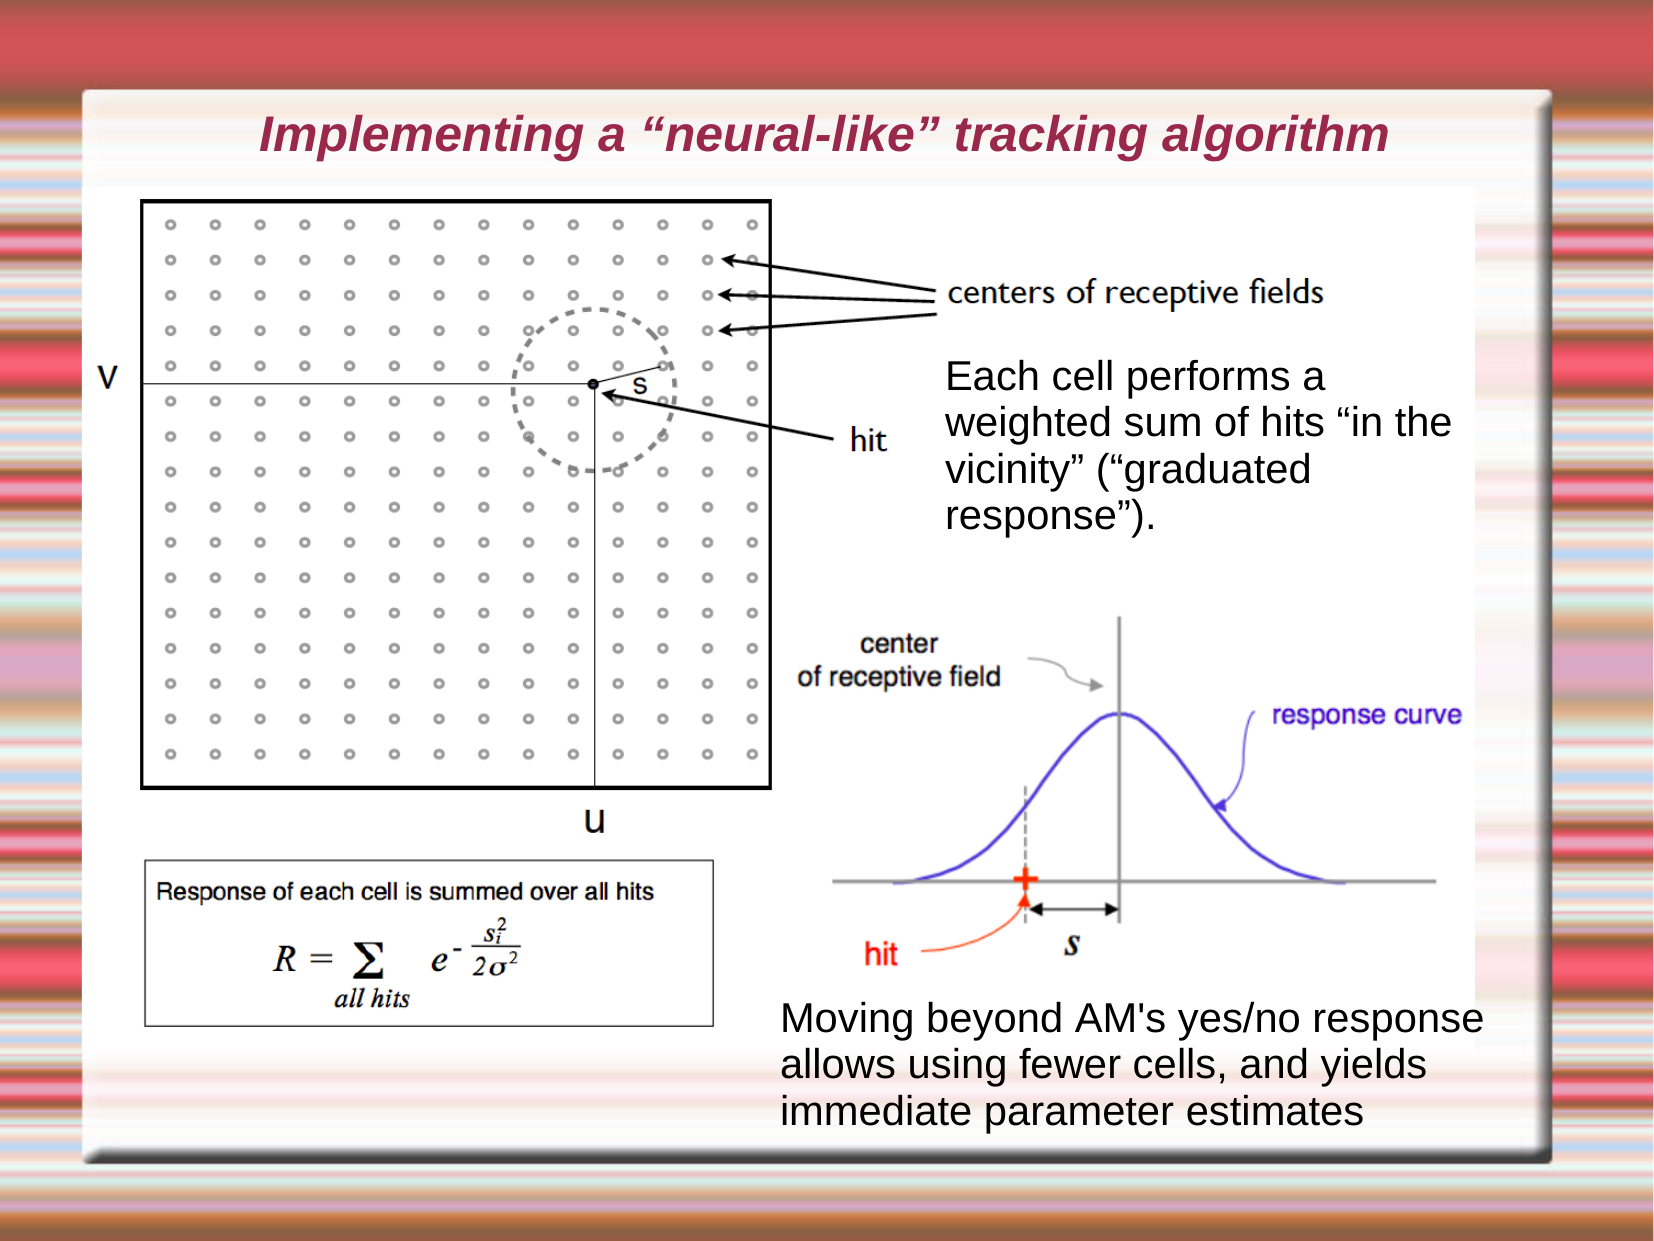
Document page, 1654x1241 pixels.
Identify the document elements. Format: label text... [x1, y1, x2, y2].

text_box Moving beyond AM's yes/no response allows using fewer cells, and yields immediate parameter estimates [780, 994, 1499, 1181]
text_box Each cell performs a weighted sum of hits “in the vicinity” (“graduated response”). [945, 352, 1499, 526]
picture [0, 0, 1654, 1241]
text_box Implementing a “neural-like” tracking algorithm [118, 74, 1530, 186]
